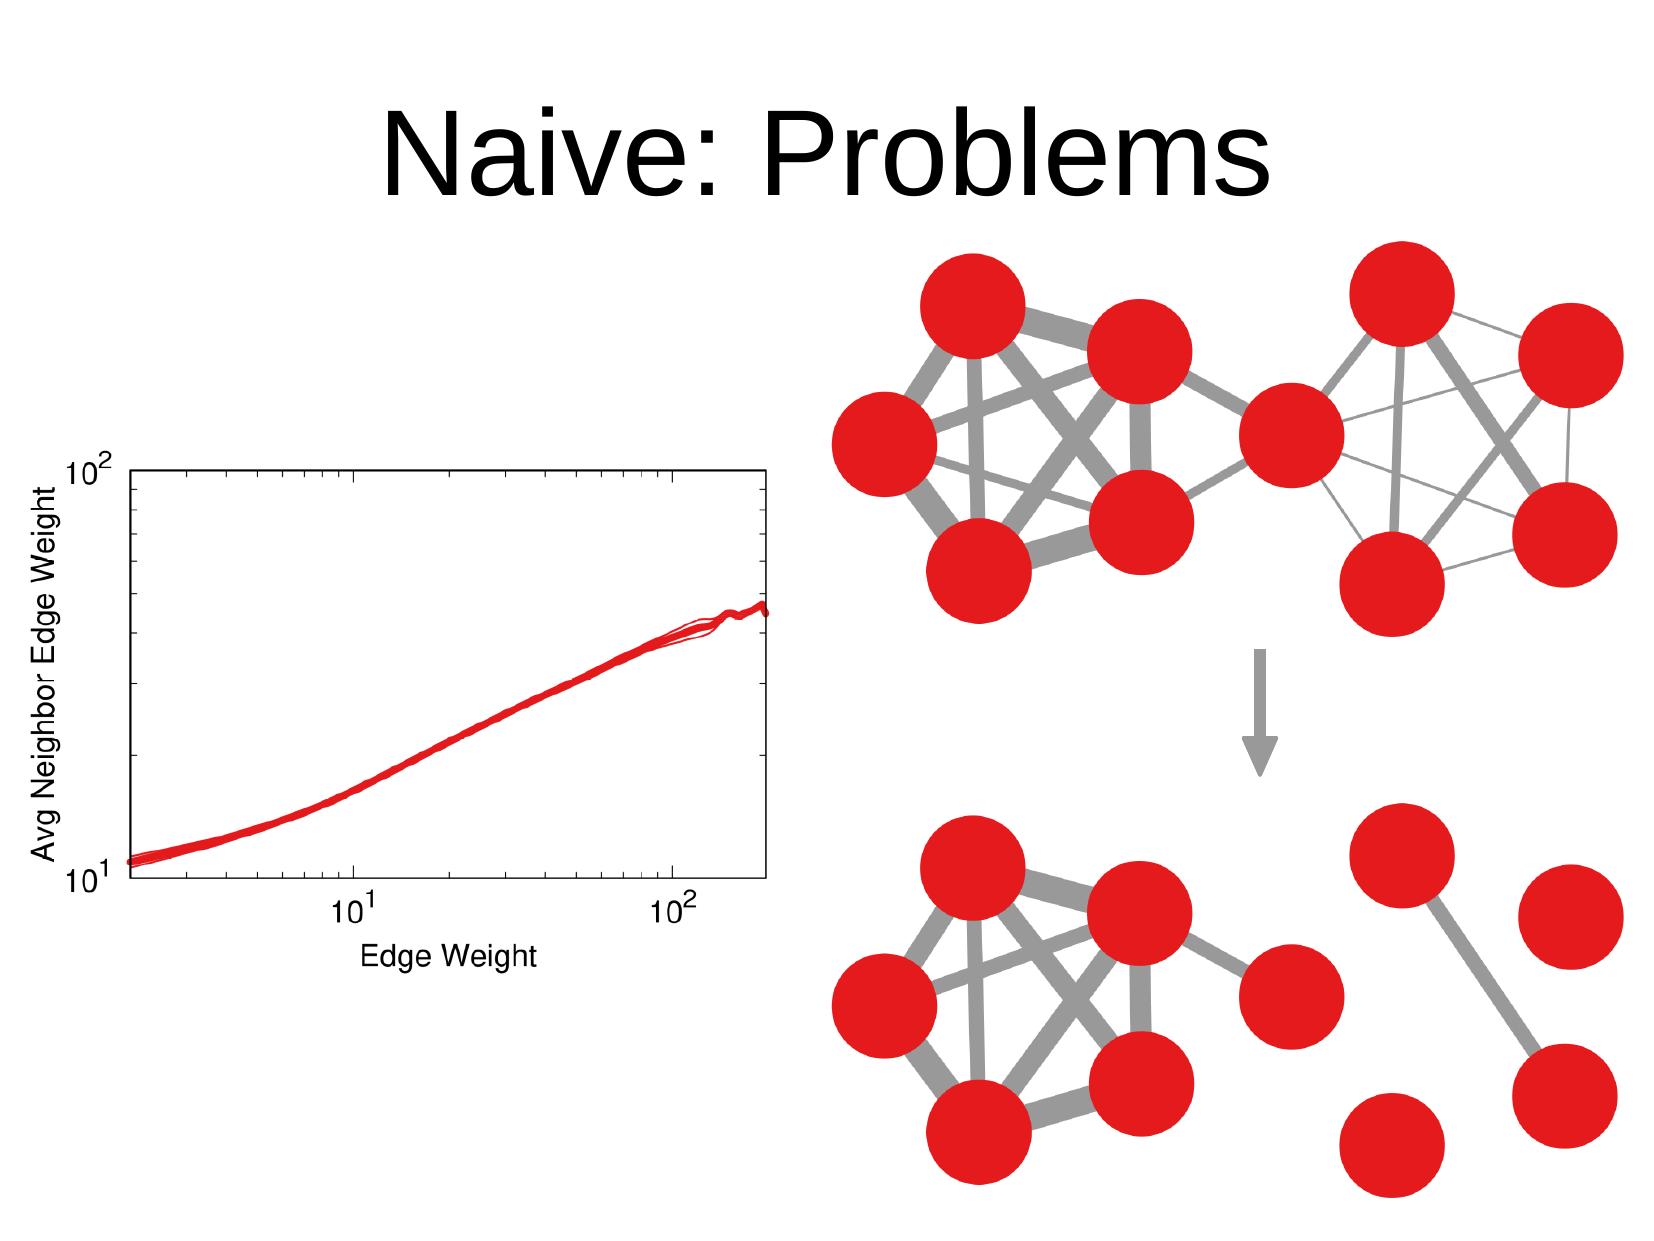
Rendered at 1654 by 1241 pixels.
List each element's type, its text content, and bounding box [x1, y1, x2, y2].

title Naive: Problems [82, 49, 1571, 257]
picture [15, 439, 822, 978]
picture [831, 803, 1624, 1198]
picture [831, 241, 1624, 637]
